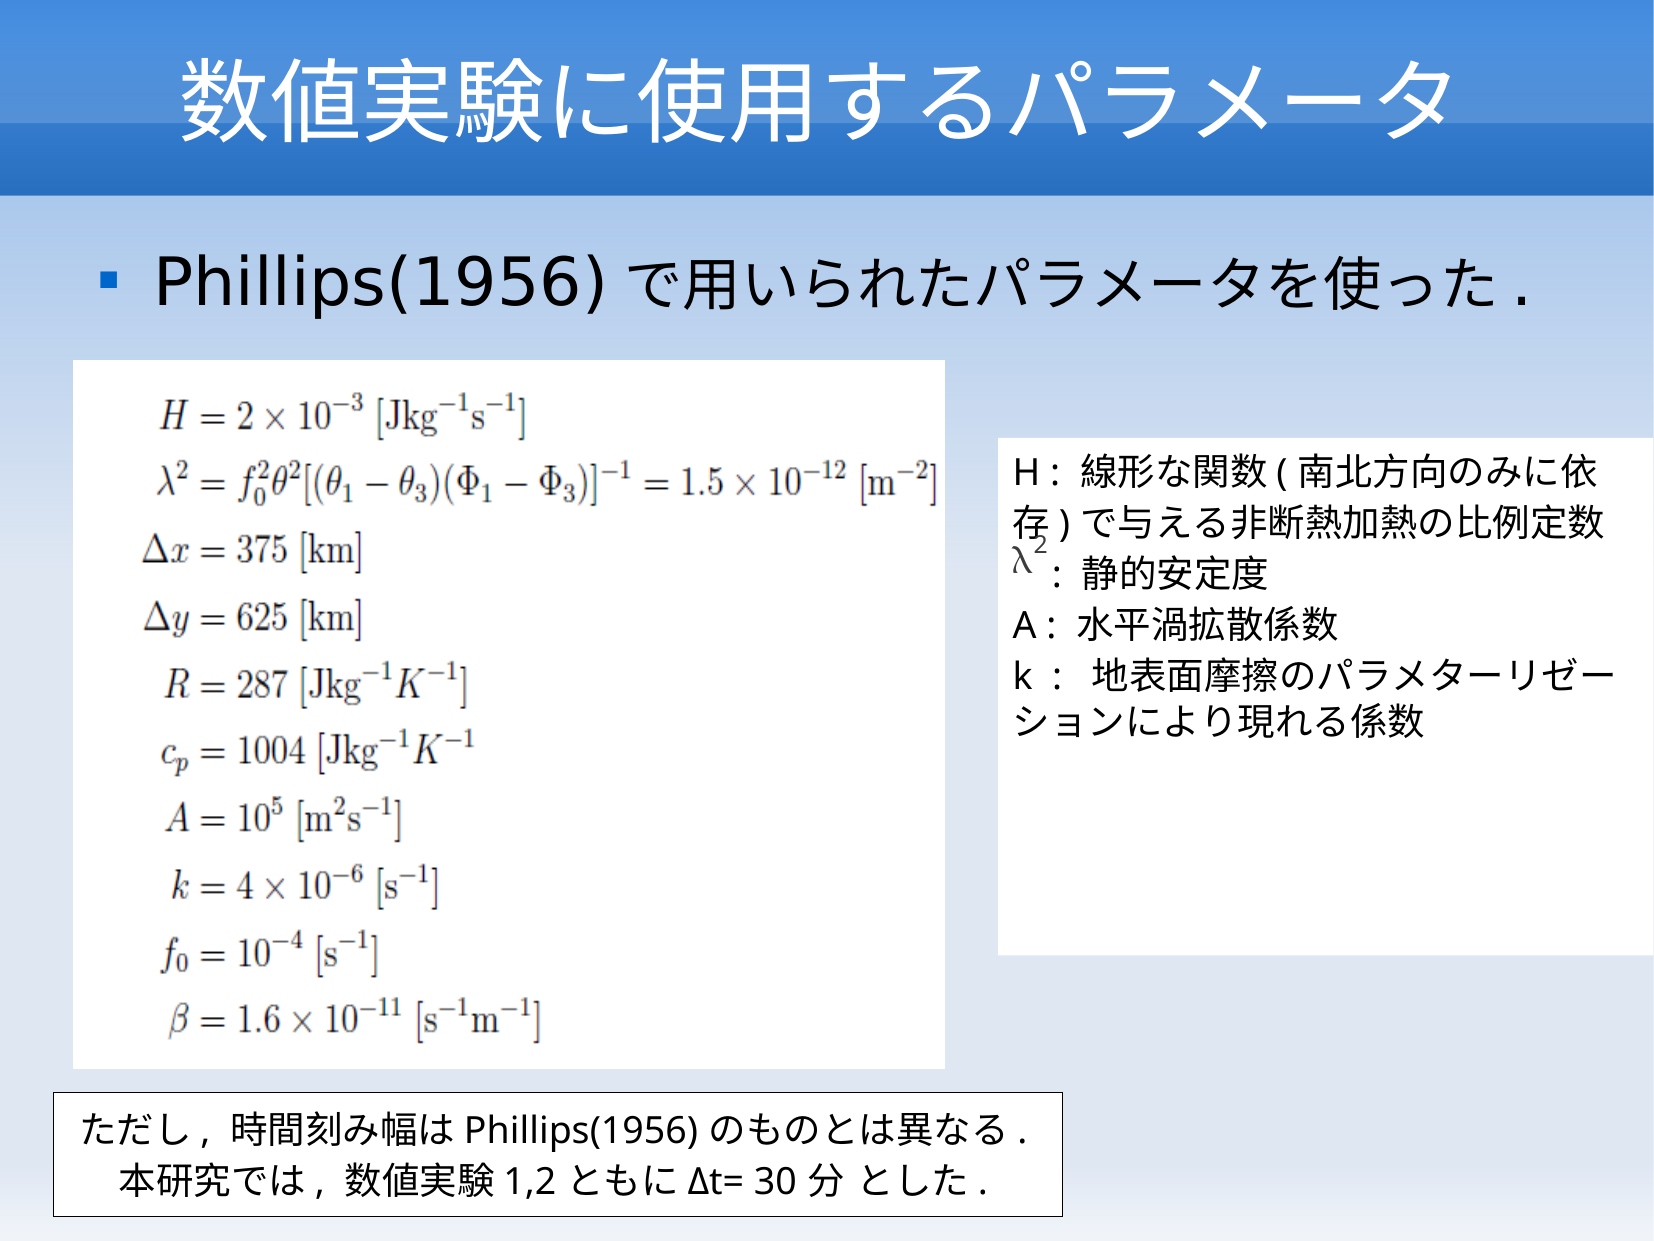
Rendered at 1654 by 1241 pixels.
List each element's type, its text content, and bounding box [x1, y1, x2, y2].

list Phillips(1956)で用いられたパラメータを使った. [82, 242, 1571, 1047]
text_box ただし, 時間刻み幅はPhillips(1956)のものとは異なる. 本研究では, 数値実験1,2ともにΔt= 30分 とした. [53, 1092, 1063, 1217]
chart [1003, 531, 1055, 584]
picture [0, 0, 1654, 1241]
text_box H : 線形な関数(南北方向のみに依存)で与える非断熱加熱の比例定数 : 静的安定度 A : 水平渦拡散係数 k : 地表面摩擦のパラメターリゼーションにより現れる係数 [998, 437, 1654, 897]
title 数値実験に使用するパラメータ [76, 7, 1565, 200]
